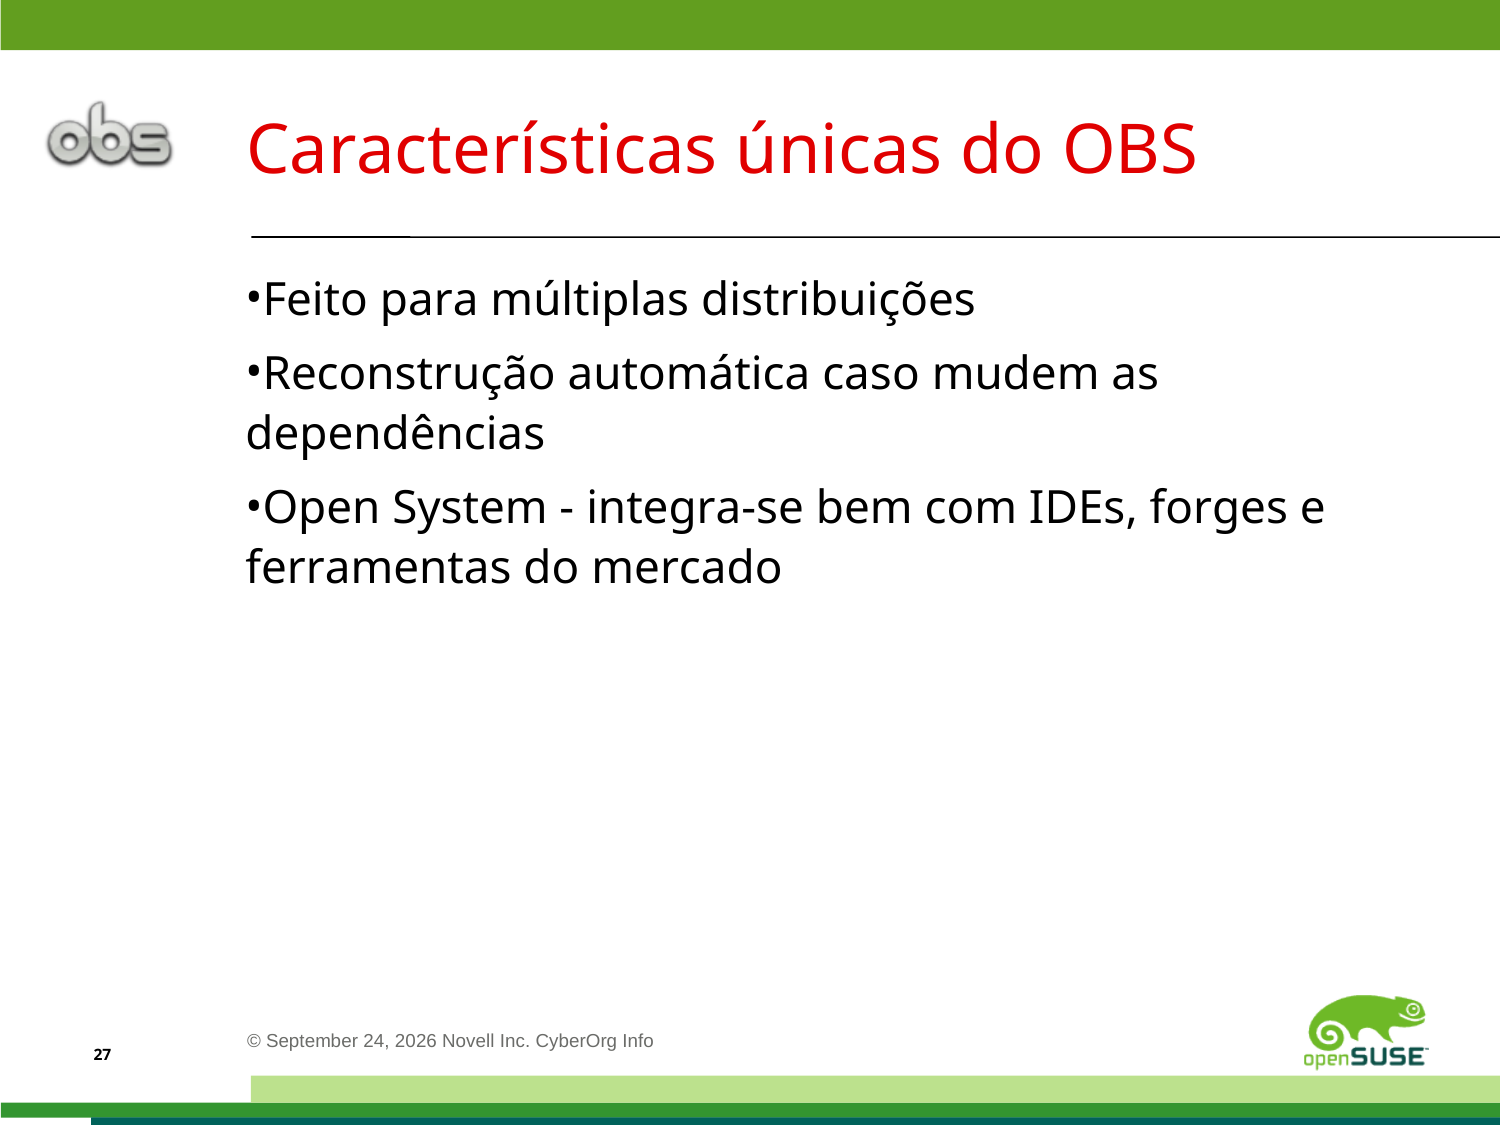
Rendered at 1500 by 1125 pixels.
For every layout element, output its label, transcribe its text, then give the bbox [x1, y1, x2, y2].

list Feito para múltiplas distribuições Reconstrução automática caso mudem as dependências Open System - integra-se bem com IDEs, forges e ferramentas do mercado [245, 267, 1458, 1010]
picture [32, 55, 189, 212]
title Características únicas do OBS [246, 68, 1409, 231]
picture [1304, 1010, 1429, 1071]
